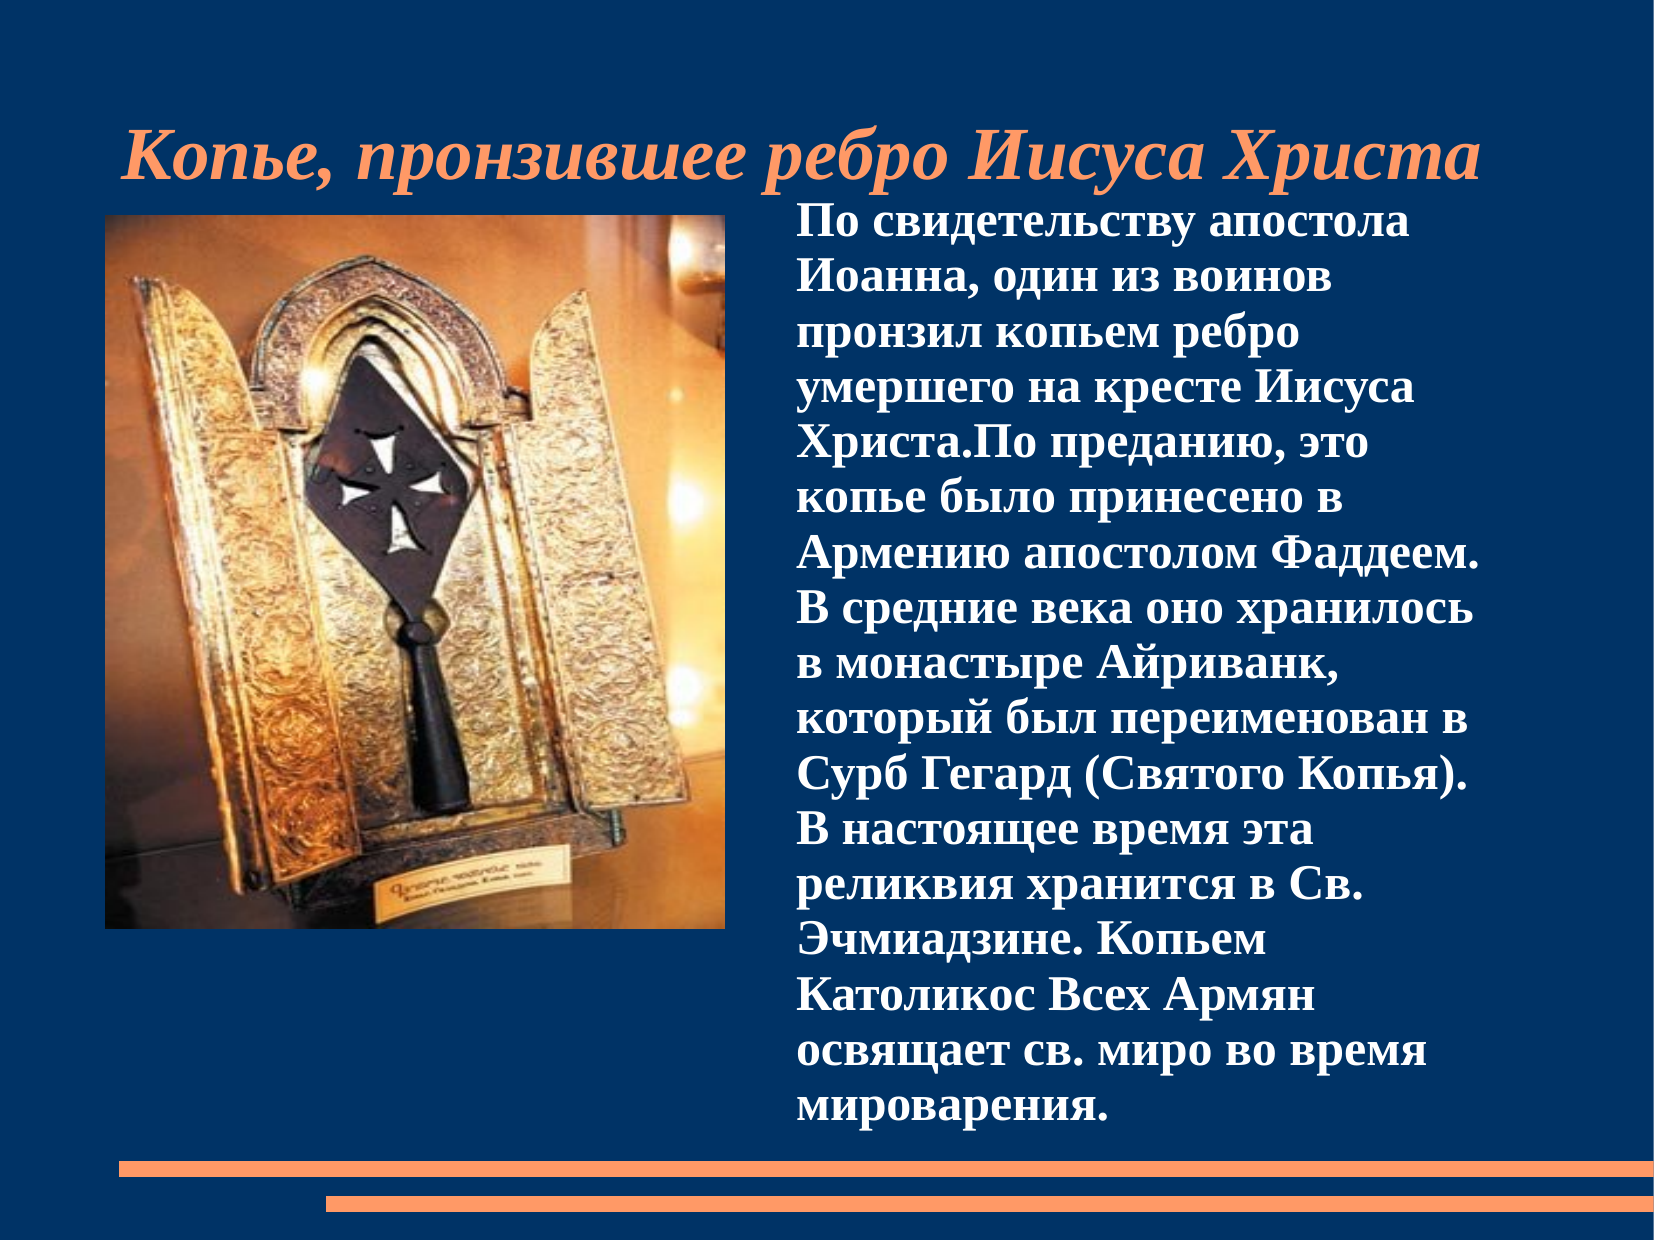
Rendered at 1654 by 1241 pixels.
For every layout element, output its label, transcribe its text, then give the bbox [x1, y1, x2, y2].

title Копье, пронзившее ребро Иисуса Христа [121, 46, 1534, 254]
text_box По свидетельству апостола Иоанна, один из воинов пронзил копьем ребро умершего на кресте Иисуса Христа.По преданию, это копье было принесено в Армению апостолом Фаддеем. В средние века оно хранилось в монастыре Айриванк, который был переименован в Сурб Гегард (Святого Копья). В настоящее время эта реликвия хранится в Св. Эчмиадзине. Копьем Католикос Всех Армян освящает св. миро во время мироварения. [781, 184, 1523, 1161]
picture [105, 215, 725, 929]
